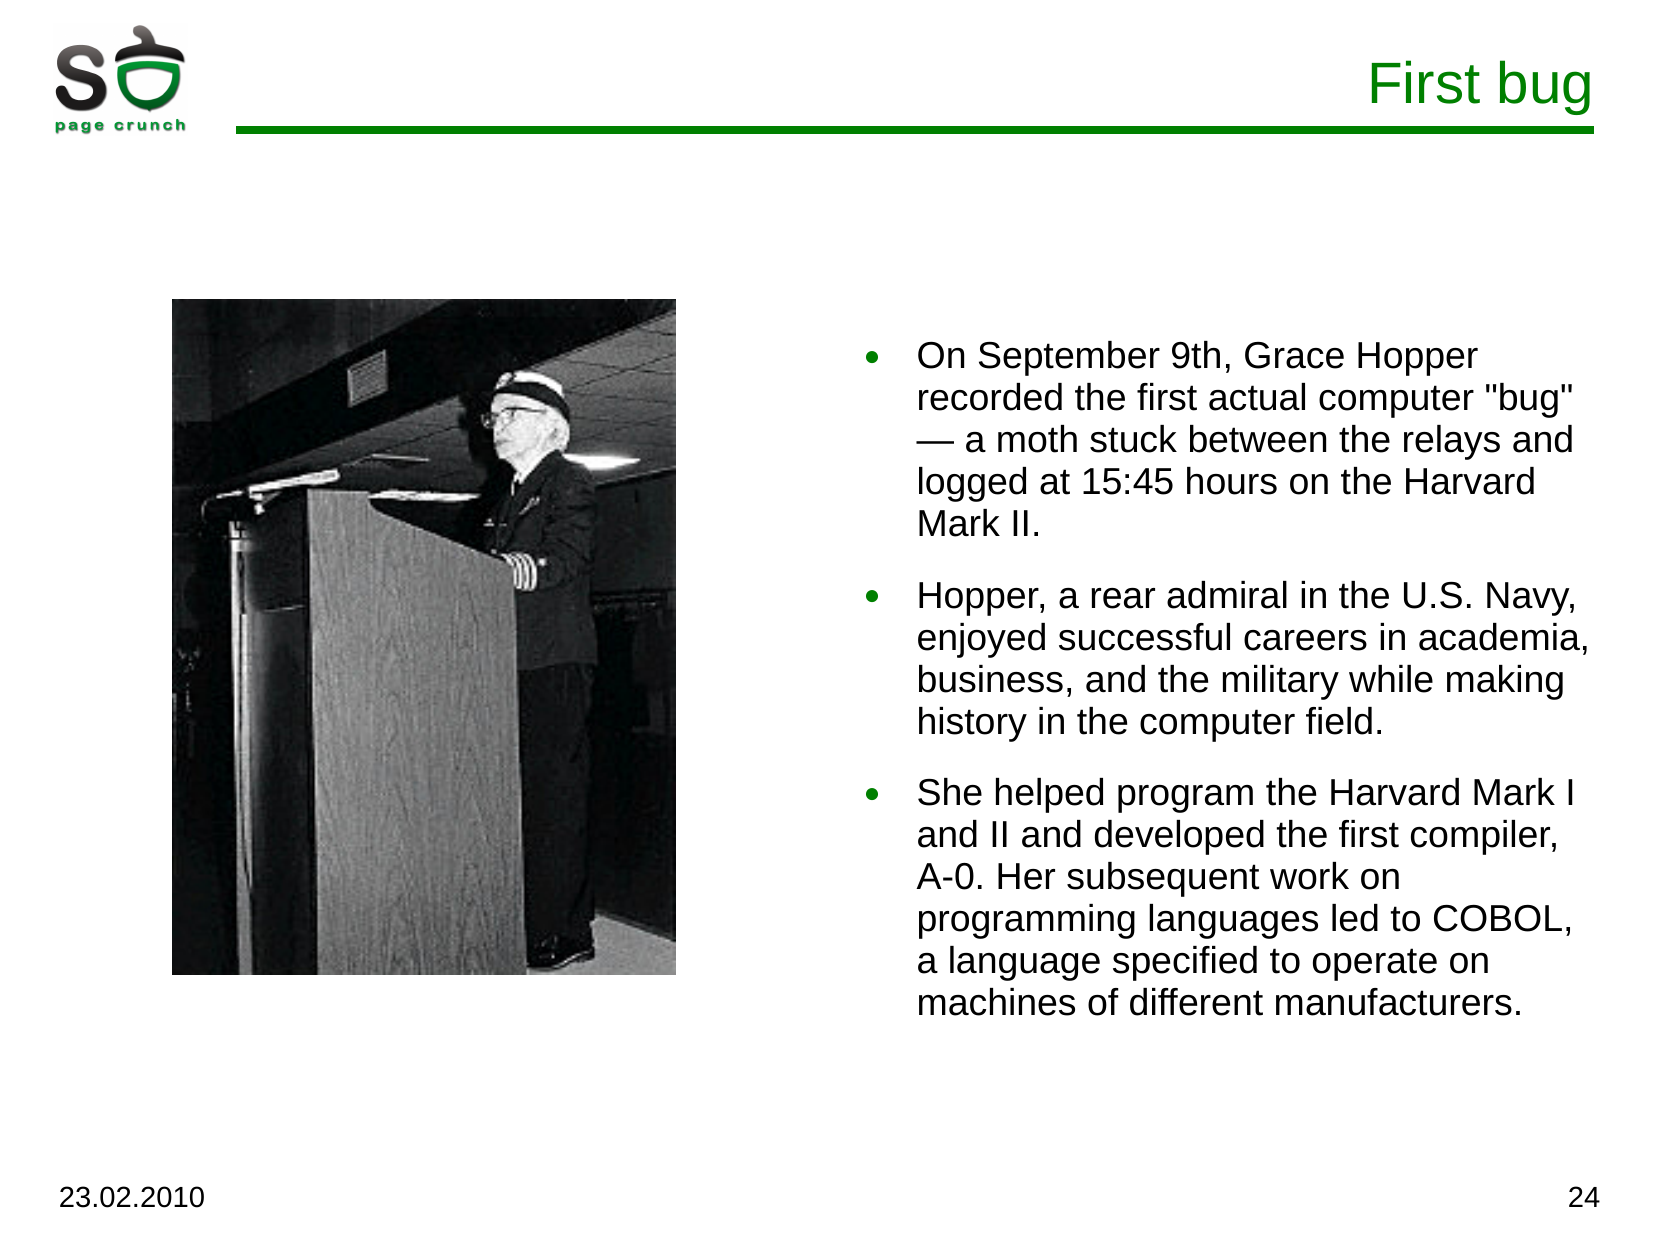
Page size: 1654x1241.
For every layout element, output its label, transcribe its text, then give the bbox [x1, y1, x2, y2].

picture [53, 23, 188, 136]
list On September 9th, Grace Hopper recorded the first actual computer "bug" — a moth stuck between the relays and logged at 15:45 hours on the Harvard Mark II. Hopper, a rear admiral in the U.S. Navy, enjoyed successful careers in academia, business, and the military while making history in the computer field. She helped program the Harvard Mark I and II and developed the first compiler, A-0. Her subsequent work on programming languages led to COBOL, a language specified to operate on machines of different manufacturers. [845, 206, 1596, 1152]
title First bug [236, 49, 1595, 119]
picture [172, 299, 676, 976]
